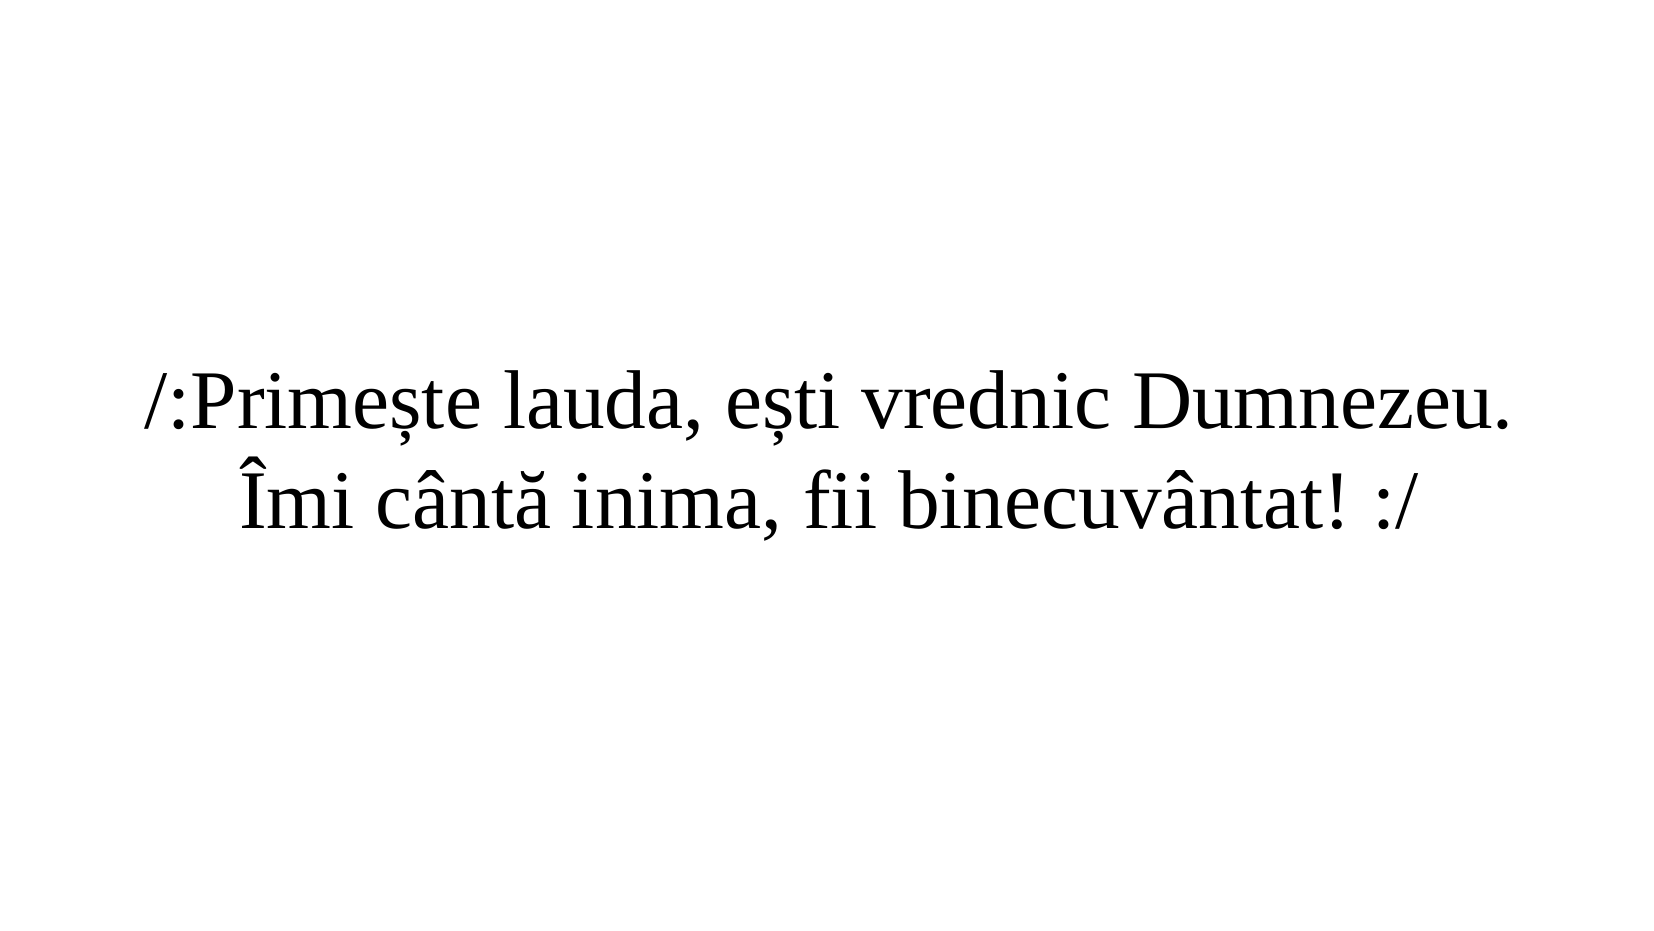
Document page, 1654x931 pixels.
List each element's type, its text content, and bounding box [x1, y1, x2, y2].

subtitle /:Primește lauda, ești vrednic Dumnezeu. Îmi cântă inima, fii binecuvântat! :/ [0, 338, 1654, 553]
